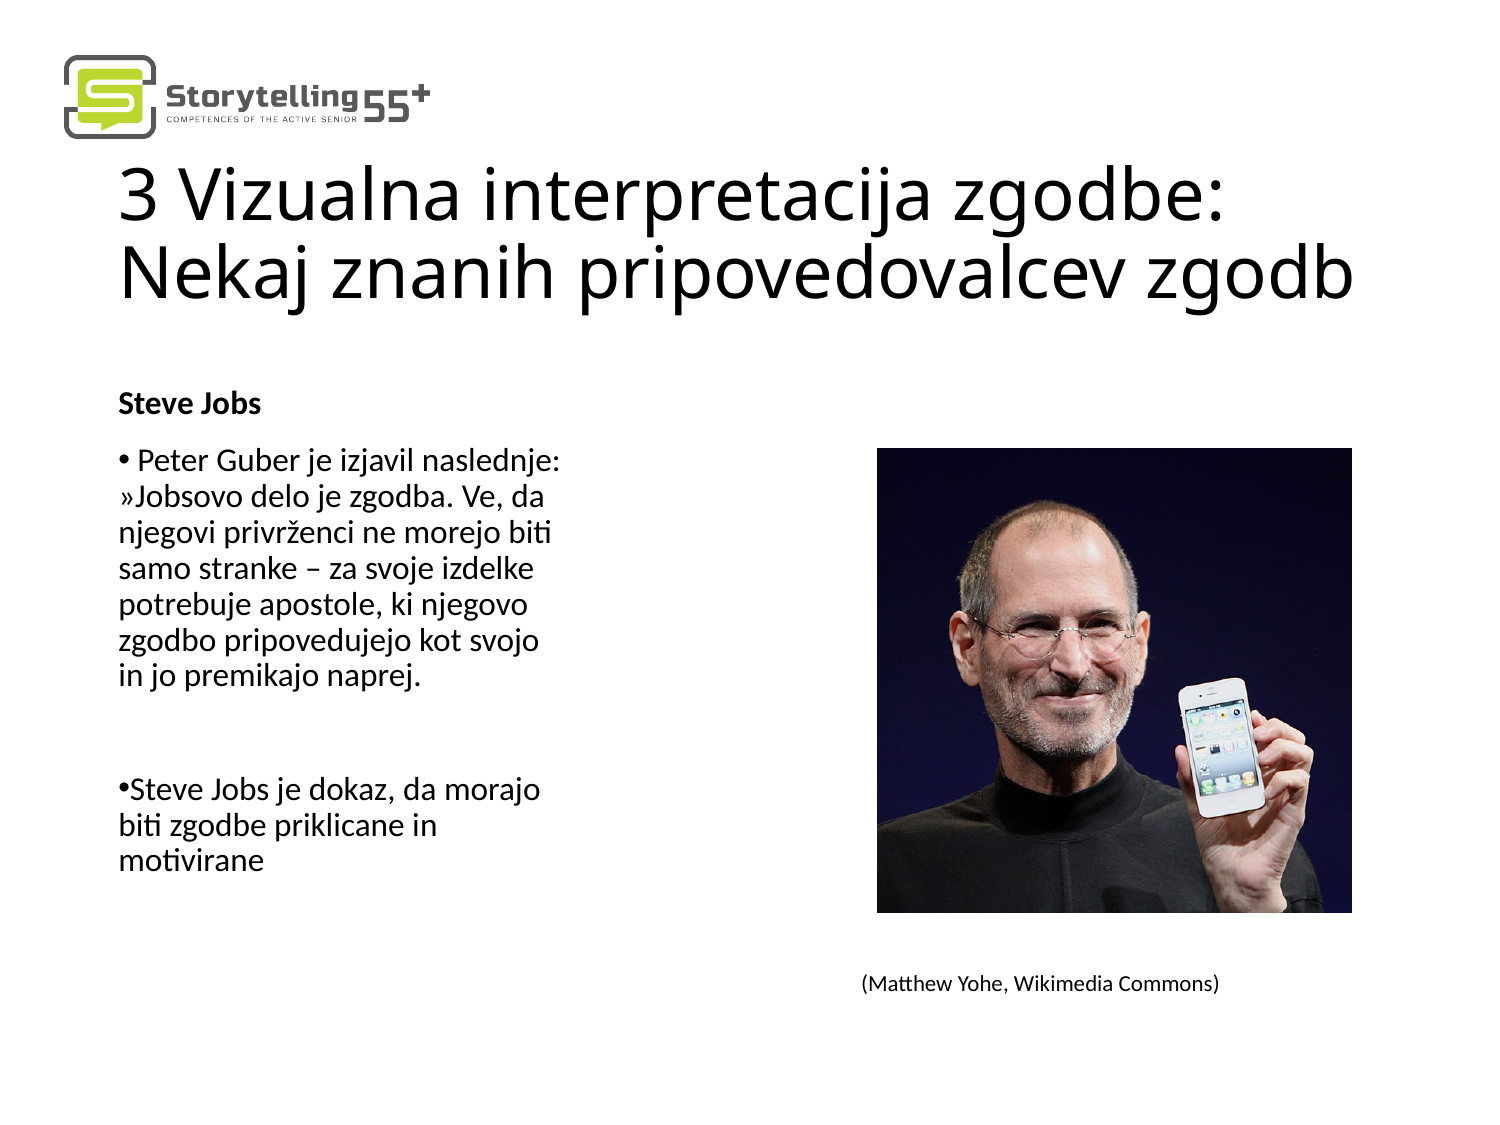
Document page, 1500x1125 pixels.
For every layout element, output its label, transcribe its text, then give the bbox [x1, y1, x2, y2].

title 3 Vizualna interpretacija zgodbe: Nekaj znanih pripovedovalcev zgodb [103, 75, 1381, 400]
text_box (Matthew Yohe, Wikimedia Commons) [771, 961, 1489, 1004]
list Steve Jobs Peter Guber je izjavil naslednje: »Jobsovo delo je zgodba. Ve, da njegovi privrženci ne morejo biti samo stranke – za svoje izdelke potrebuje apostole, ki njegovo zgodbo pripovedujejo kot svojo in jo premikajo naprej. Steve Jobs je dokaz, da morajo biti zgodbe priklicane in motivirane [103, 378, 588, 1091]
picture [877, 448, 1352, 914]
picture [64, 55, 430, 139]
